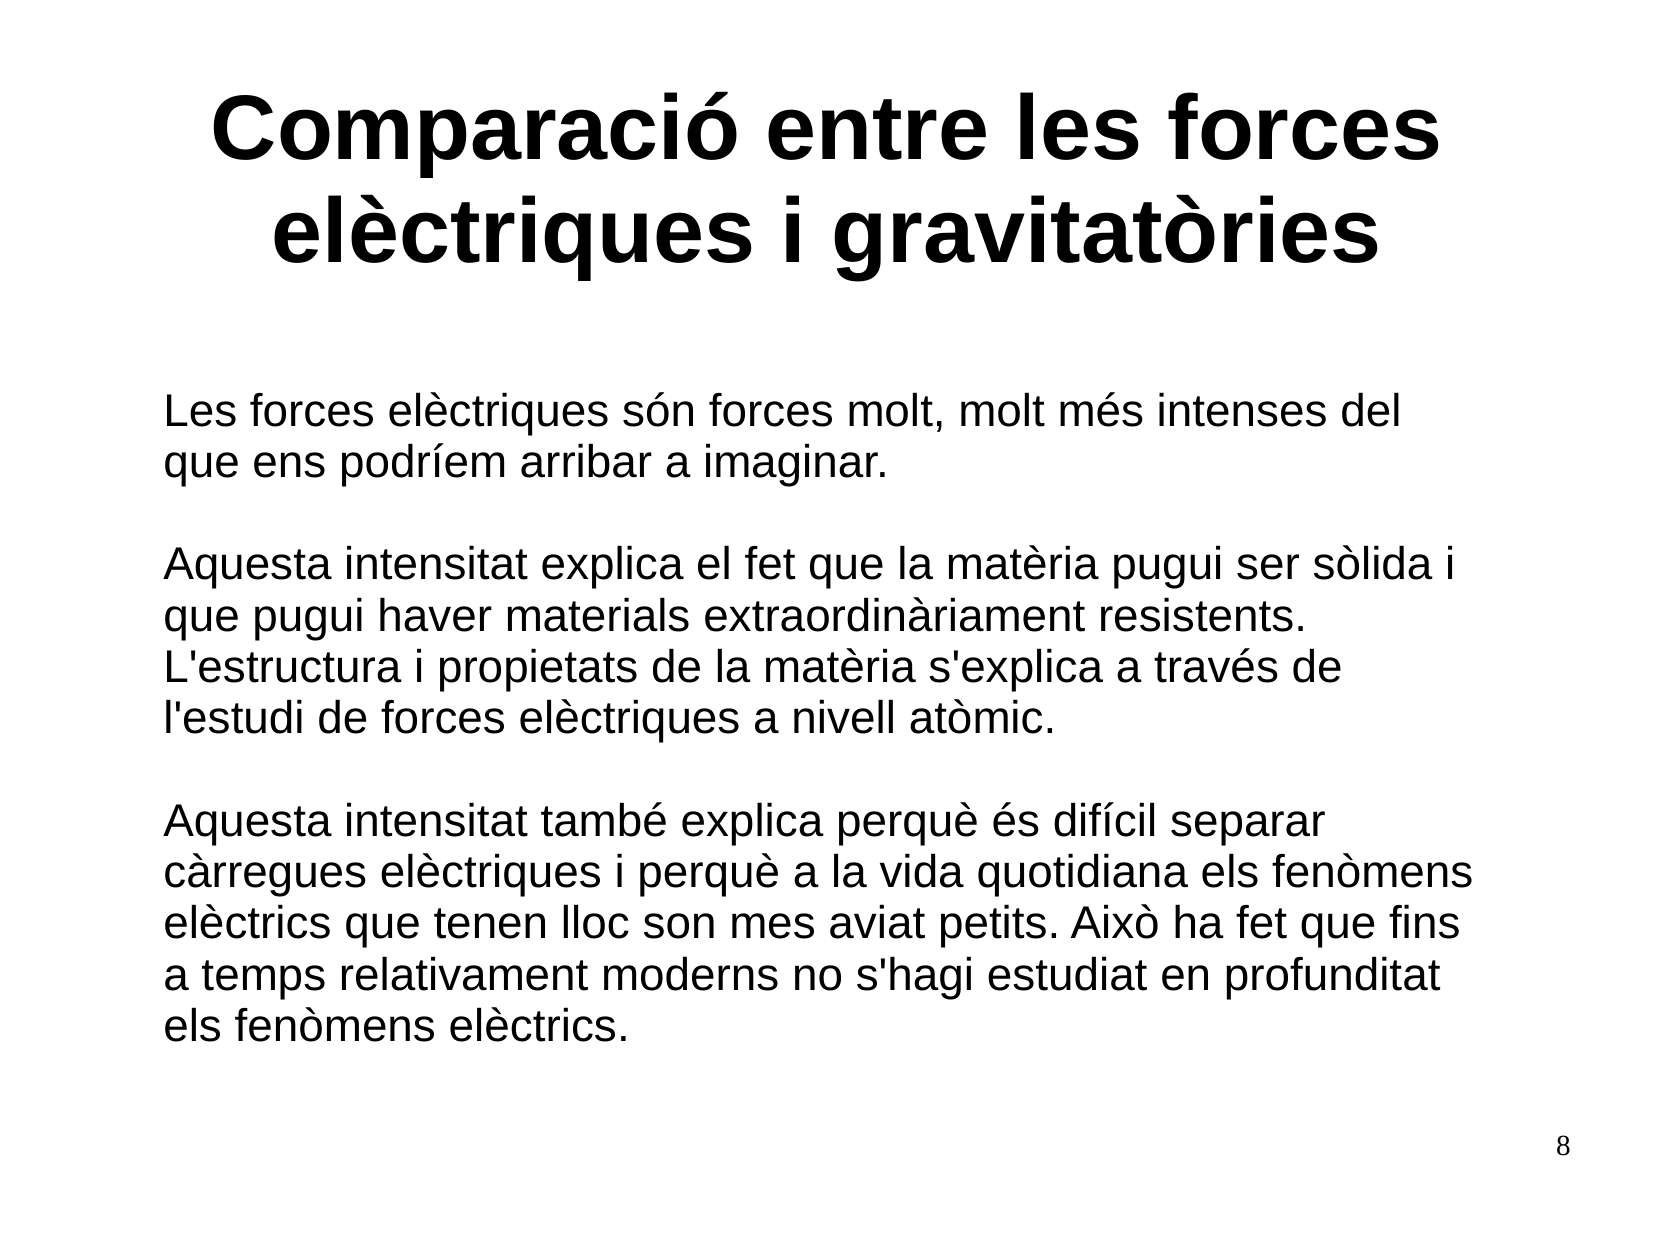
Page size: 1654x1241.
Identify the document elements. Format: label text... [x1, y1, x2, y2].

text_box Comparació entre les forces elèctriques i gravitatòries Les forces elèctriques són forces molt, molt més intenses del que ens podríem arribar a imaginar. Aquesta intensitat explica el fet que la matèria pugui ser sòlida i que pugui haver materials extraordinàriament resistents. L'estructura i propietats de la matèria s'explica a través de l'estudi de forces elèctriques a nivell atòmic. Aquesta intensitat també explica perquè és difícil separar càrregues elèctriques i perquè a la vida quotidiana els fenòmens elèctrics que tenen lloc son mes aviat petits. Això ha fet que fins a temps relativament moderns no s'hagi estudiat en profunditat els fenòmens elèctrics. [148, 69, 1507, 1167]
